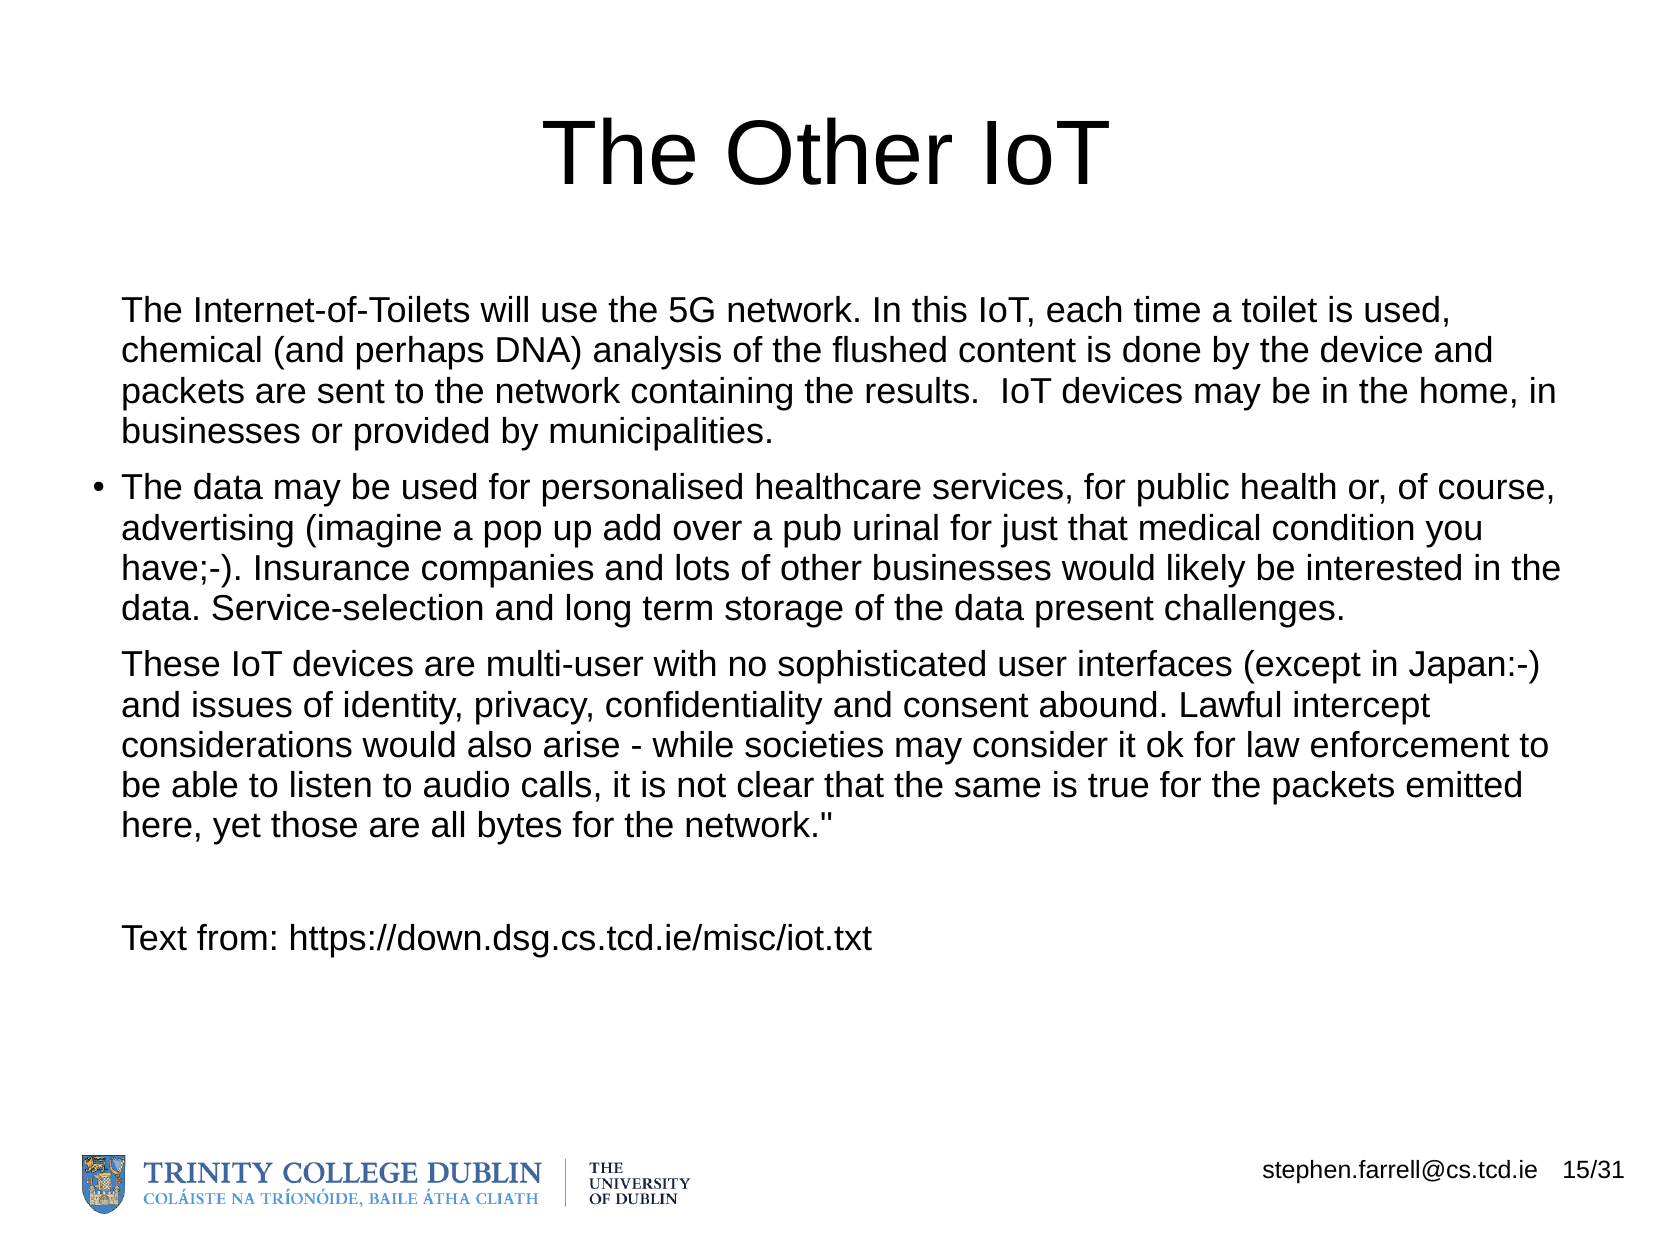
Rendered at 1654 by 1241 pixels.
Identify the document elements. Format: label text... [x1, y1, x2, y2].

list The Internet-of-Toilets will use the 5G network. In this IoT, each time a toilet is used, chemical (and perhaps DNA) analysis of the flushed content is done by the device and packets are sent to the network containing the results. IoT devices may be in the home, in businesses or provided by municipalities. The data may be used for personalised healthcare services, for public health or, of course, advertising (imagine a pop up add over a pub urinal for just that medical condition you have;-). Insurance companies and lots of other businesses would likely be interested in the data. Service-selection and long term storage of the data present challenges. These IoT devices are multi-user with no sophisticated user interfaces (except in Japan:-) and issues of identity, privacy, confidentiality and consent abound. Lawful intercept considerations would also arise - while societies may consider it ok for law enforcement to be able to listen to audio calls, it is not clear that the same is true for the packets emitted here, yet those are all bytes for the network." Text from: https://down.dsg.cs.tcd.ie/misc/iot.txt [82, 290, 1571, 1010]
title The Other IoT [82, 49, 1571, 257]
picture [82, 1155, 694, 1214]
